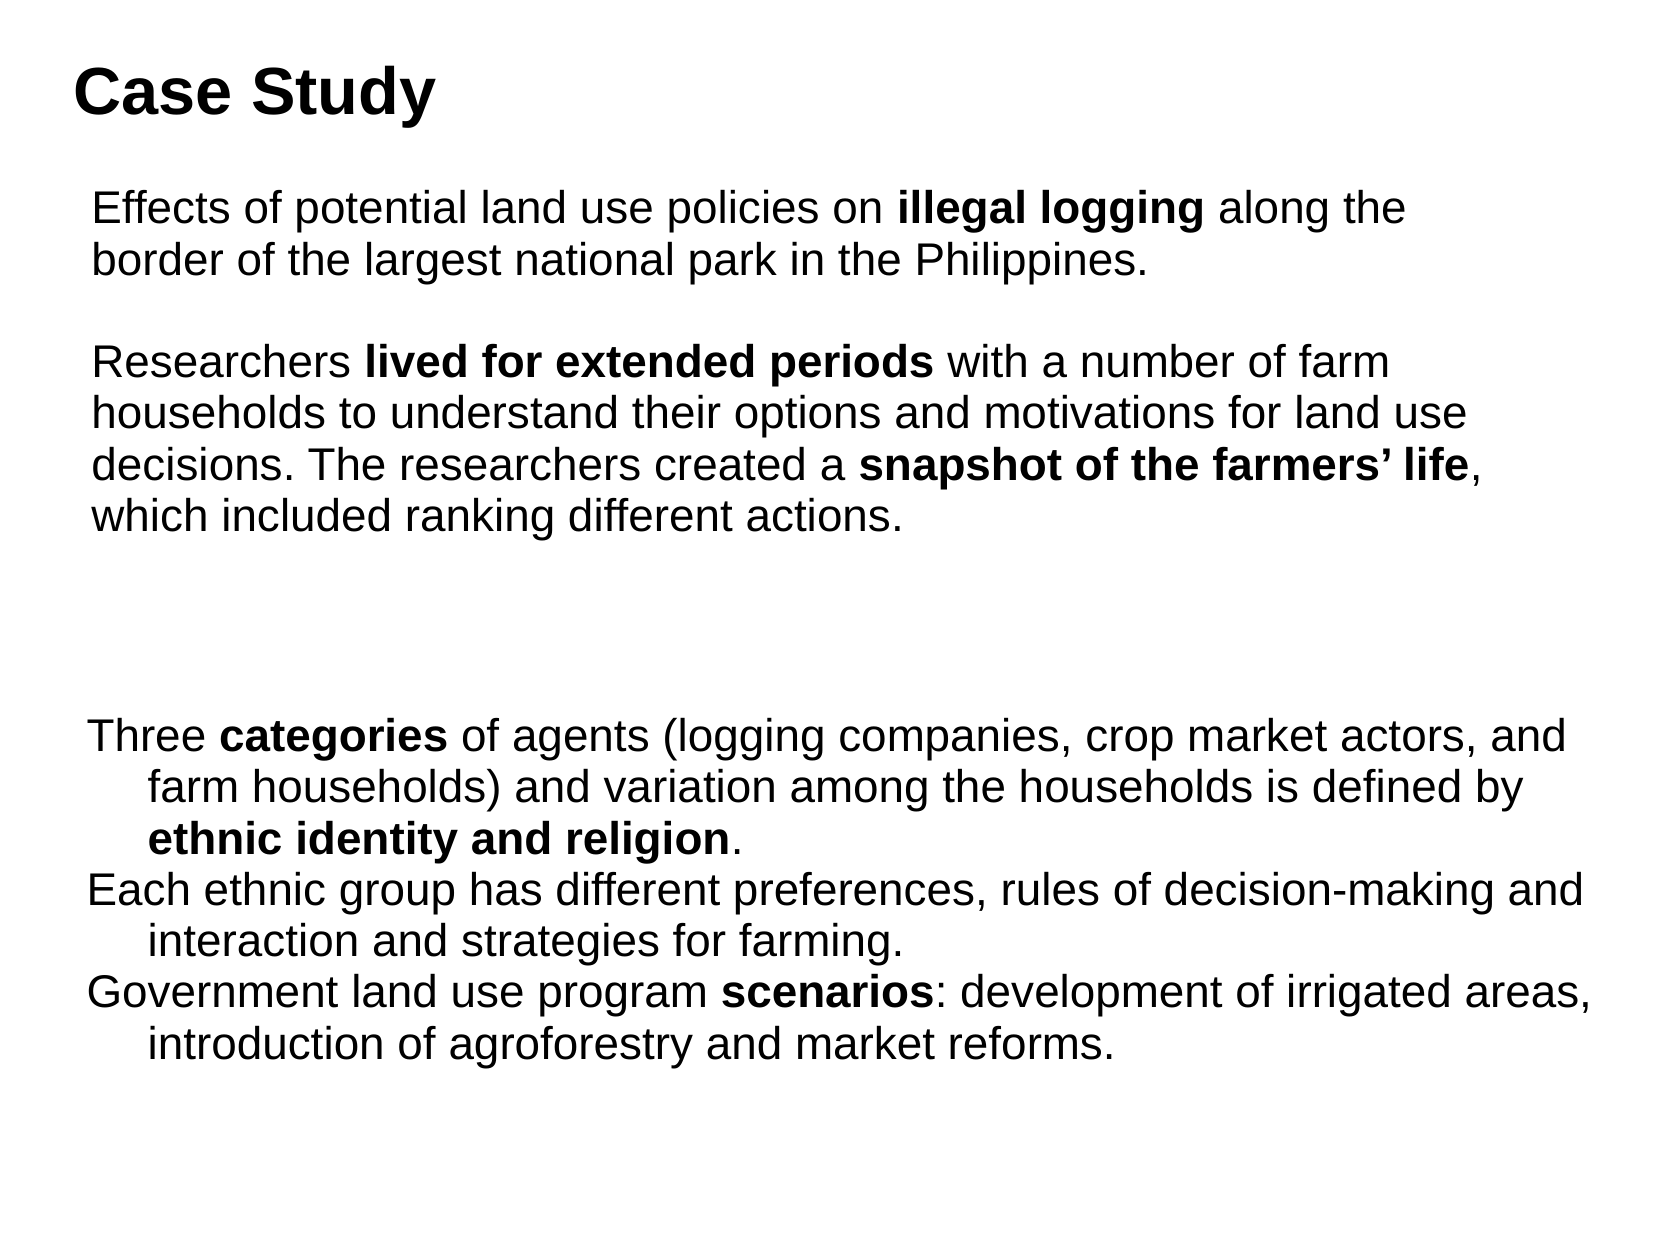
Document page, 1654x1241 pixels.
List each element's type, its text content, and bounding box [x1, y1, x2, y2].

text_box Case Study [59, 47, 1625, 163]
text_box Three categories of agents (logging companies, crop market actors, and farm households) and variation among the households is defined by ethnic identity and religion. Each ethnic group has different preferences, rules of decision-making and interaction and strategies for farming. Government land use program scenarios: development of irrigated areas, introduction of agroforestry and market reforms. [59, 702, 1654, 1198]
text_box Effects of potential land use policies on illegal logging along the border of the largest national park in the Philippines. Researchers lived for extended periods with a number of farm households to understand their options and motivations for land use decisions. The researchers created a snapshot of the farmers’ life, which included ranking different actions. [76, 175, 1554, 670]
